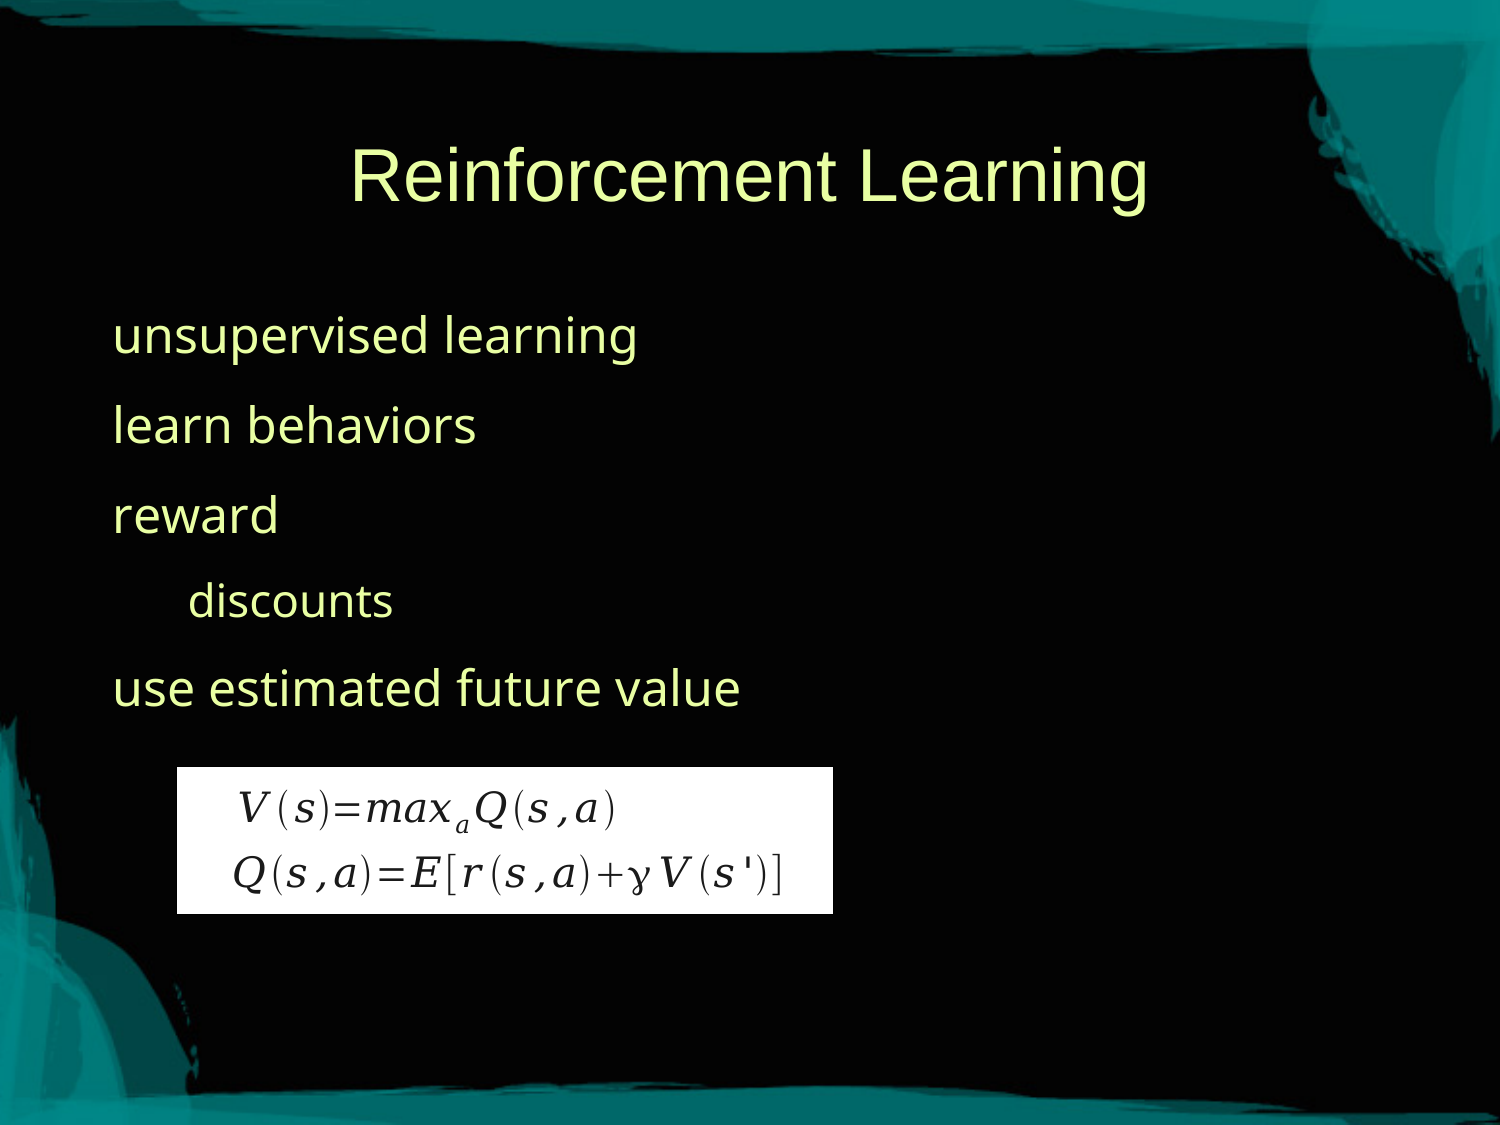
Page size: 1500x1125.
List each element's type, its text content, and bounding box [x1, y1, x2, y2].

chart [227, 783, 626, 840]
chart [221, 847, 792, 898]
list unsupervised learning learn behaviors reward discounts use estimated future value [112, 299, 1388, 1001]
picture [0, 0, 1500, 1125]
title Reinforcement Learning [112, 87, 1388, 263]
